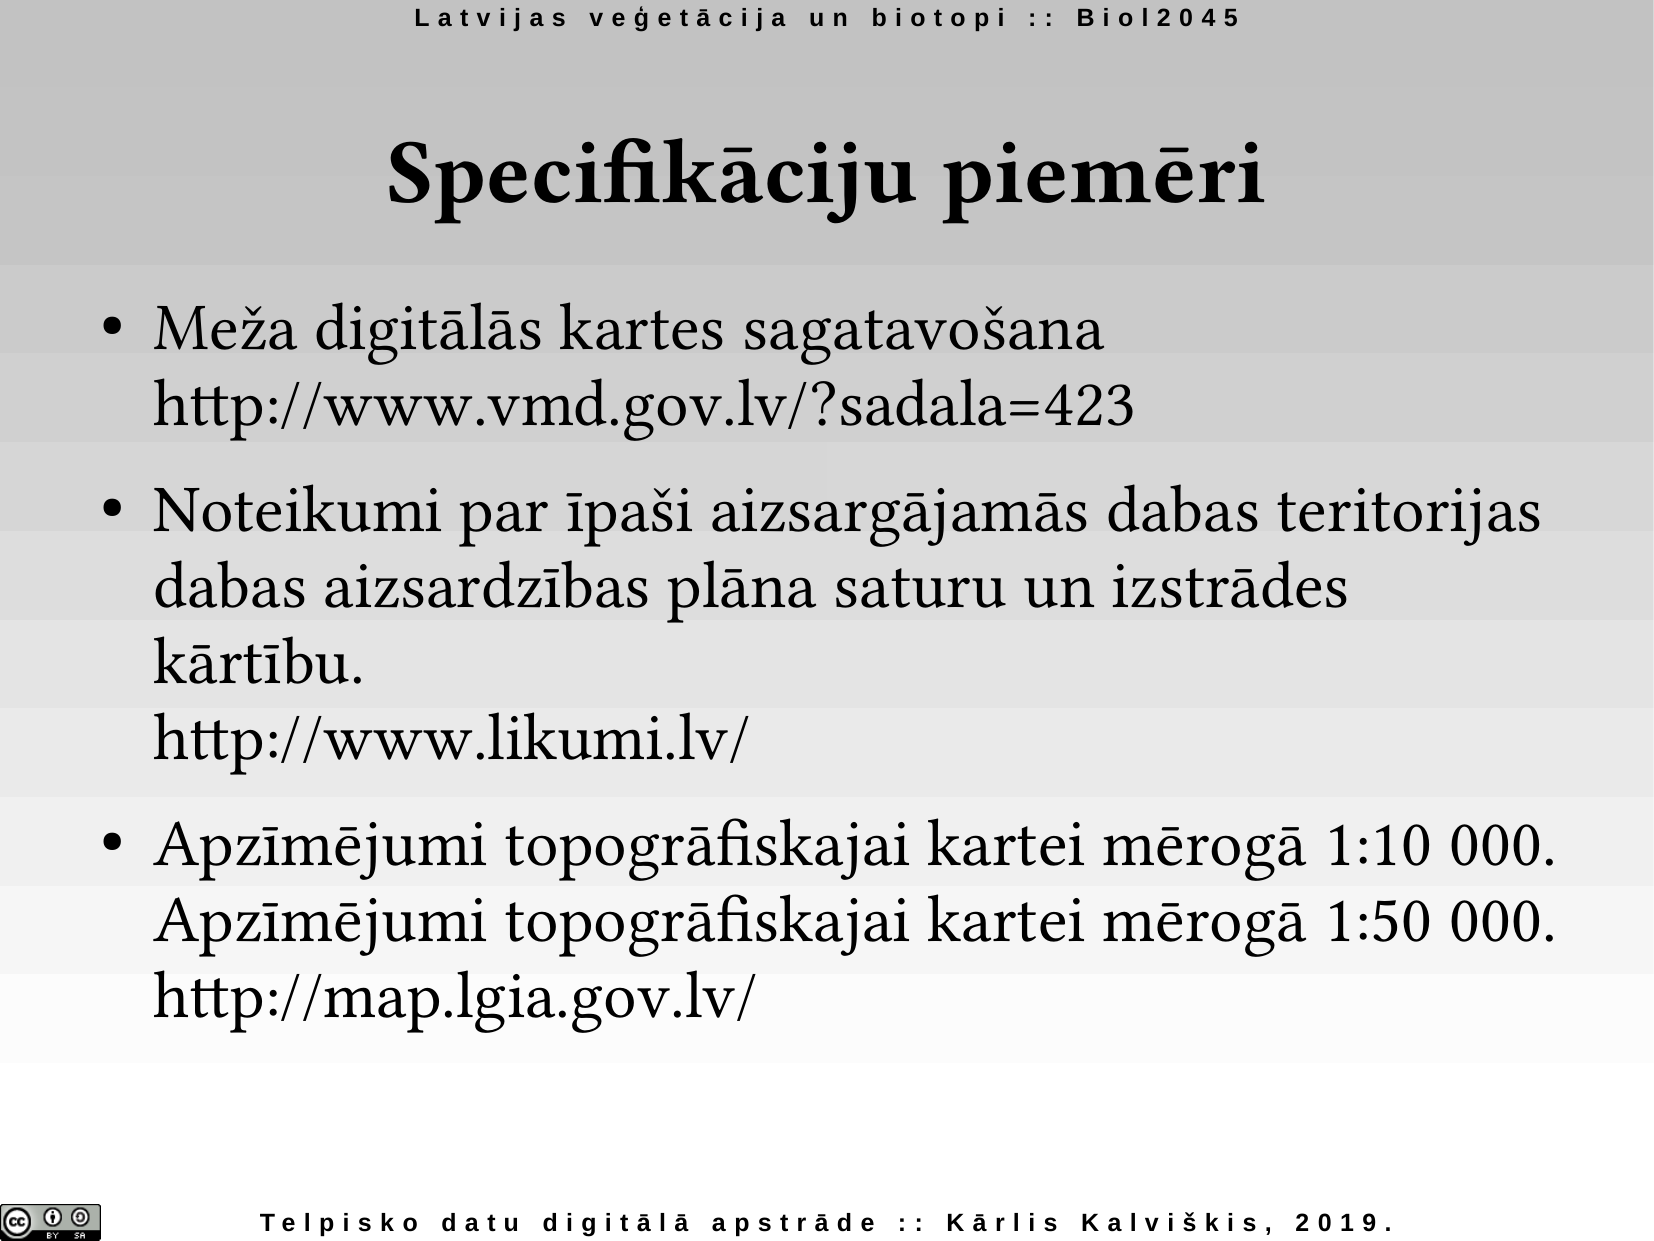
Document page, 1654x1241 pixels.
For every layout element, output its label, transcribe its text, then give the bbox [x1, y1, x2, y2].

title Specifikāciju piemēri [29, 49, 1625, 296]
list Meža digitālās kartes sagatavošana http://www.vmd.gov.lv/?sadala=423 Noteikumi par īpaši aizsargājamās dabas teritorijas dabas aizsardzības plāna saturu un izstrādes kārtību. http://www.likumi.lv/ Apzīmējumi topogrāfiskajai kartei mērogā 1:10 000. Apzīmējumi topogrāfiskajai kartei mērogā 1:50 000. http://map.lgia.gov.lv/ [82, 289, 1571, 1098]
picture [0, 0, 1654, 1241]
